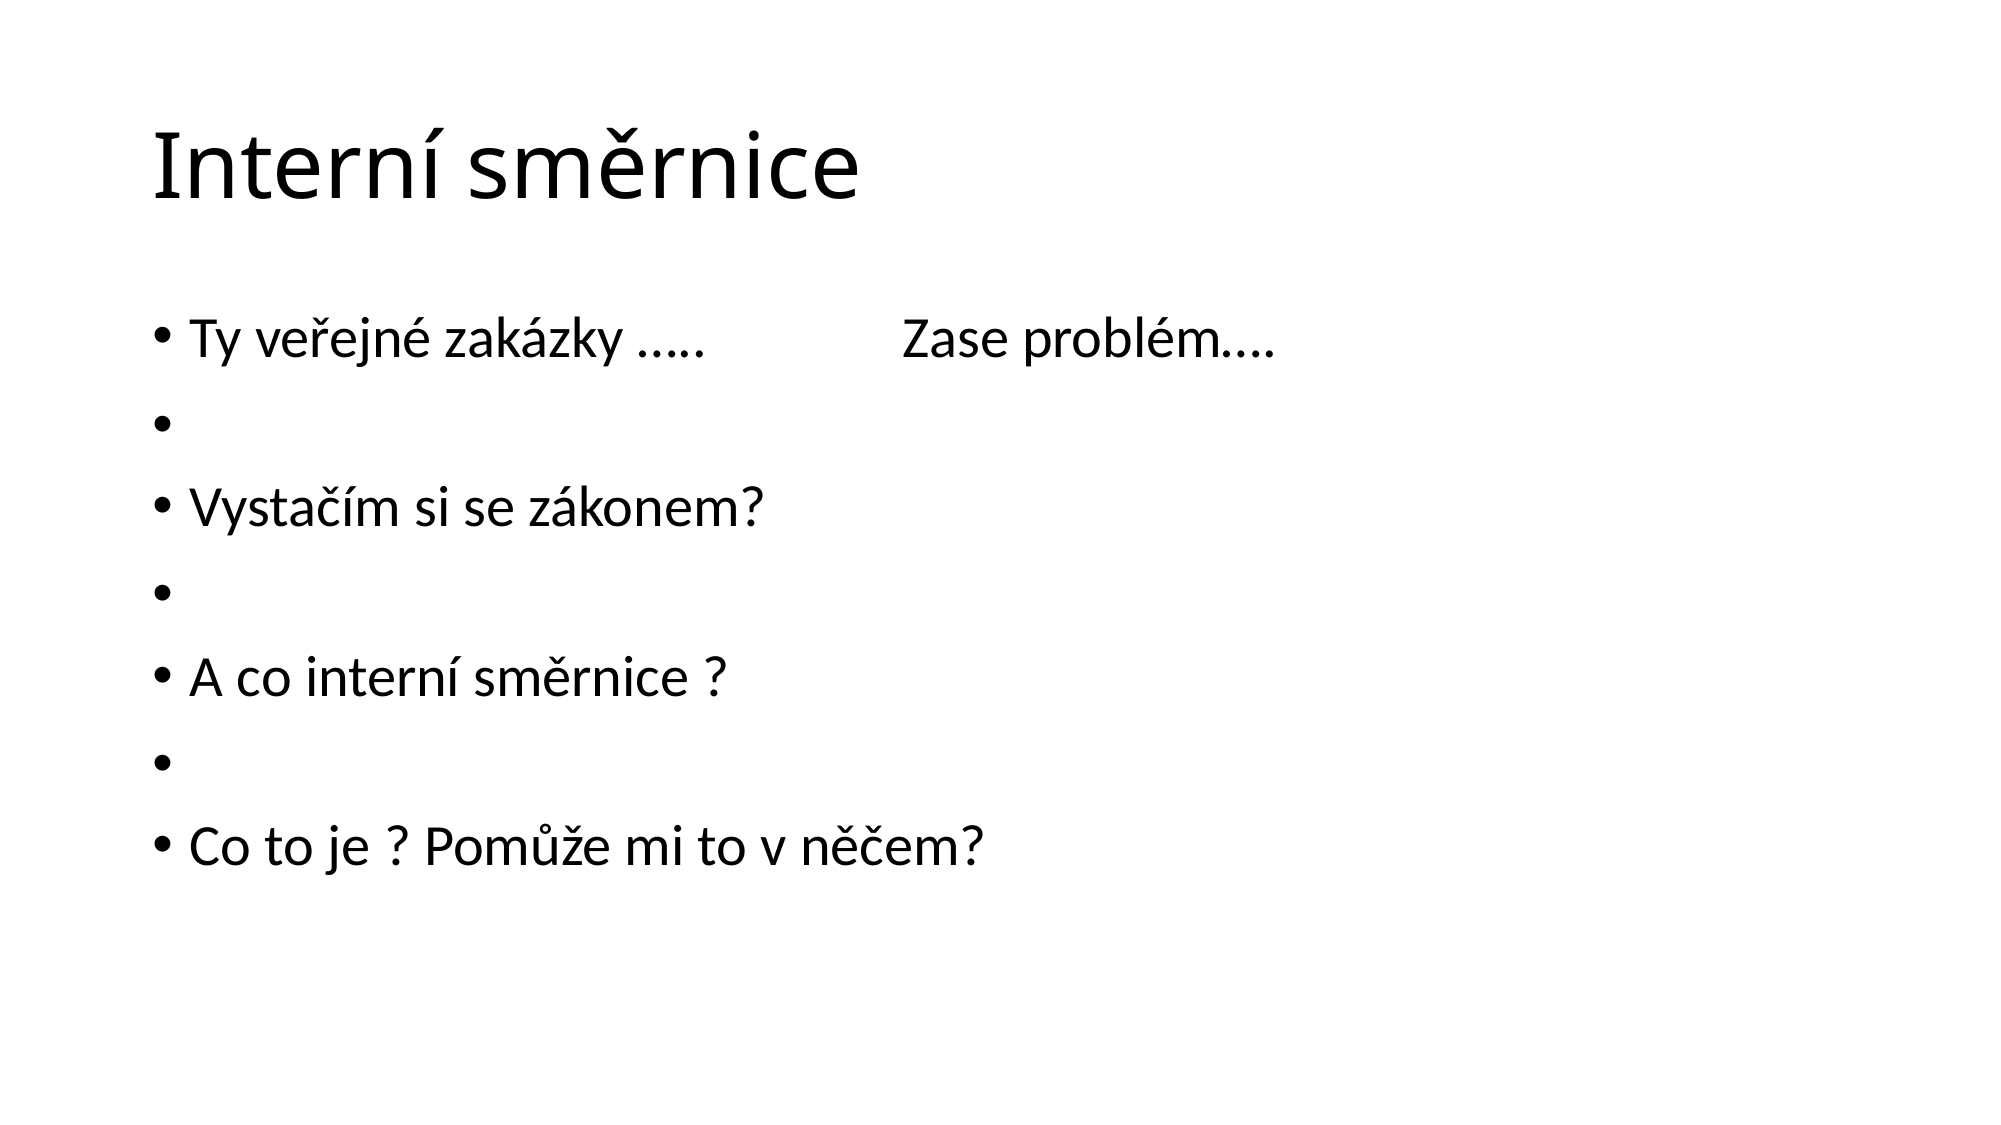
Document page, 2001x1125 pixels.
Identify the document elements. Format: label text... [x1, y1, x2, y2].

list Ty veřejné zakázky ….. Zase problém…. Vystačím si se zákonem? A co interní směrnice ? Co to je ? Pomůže mi to v něčem? [137, 299, 1863, 1014]
title Interní směrnice [137, 59, 1863, 278]
